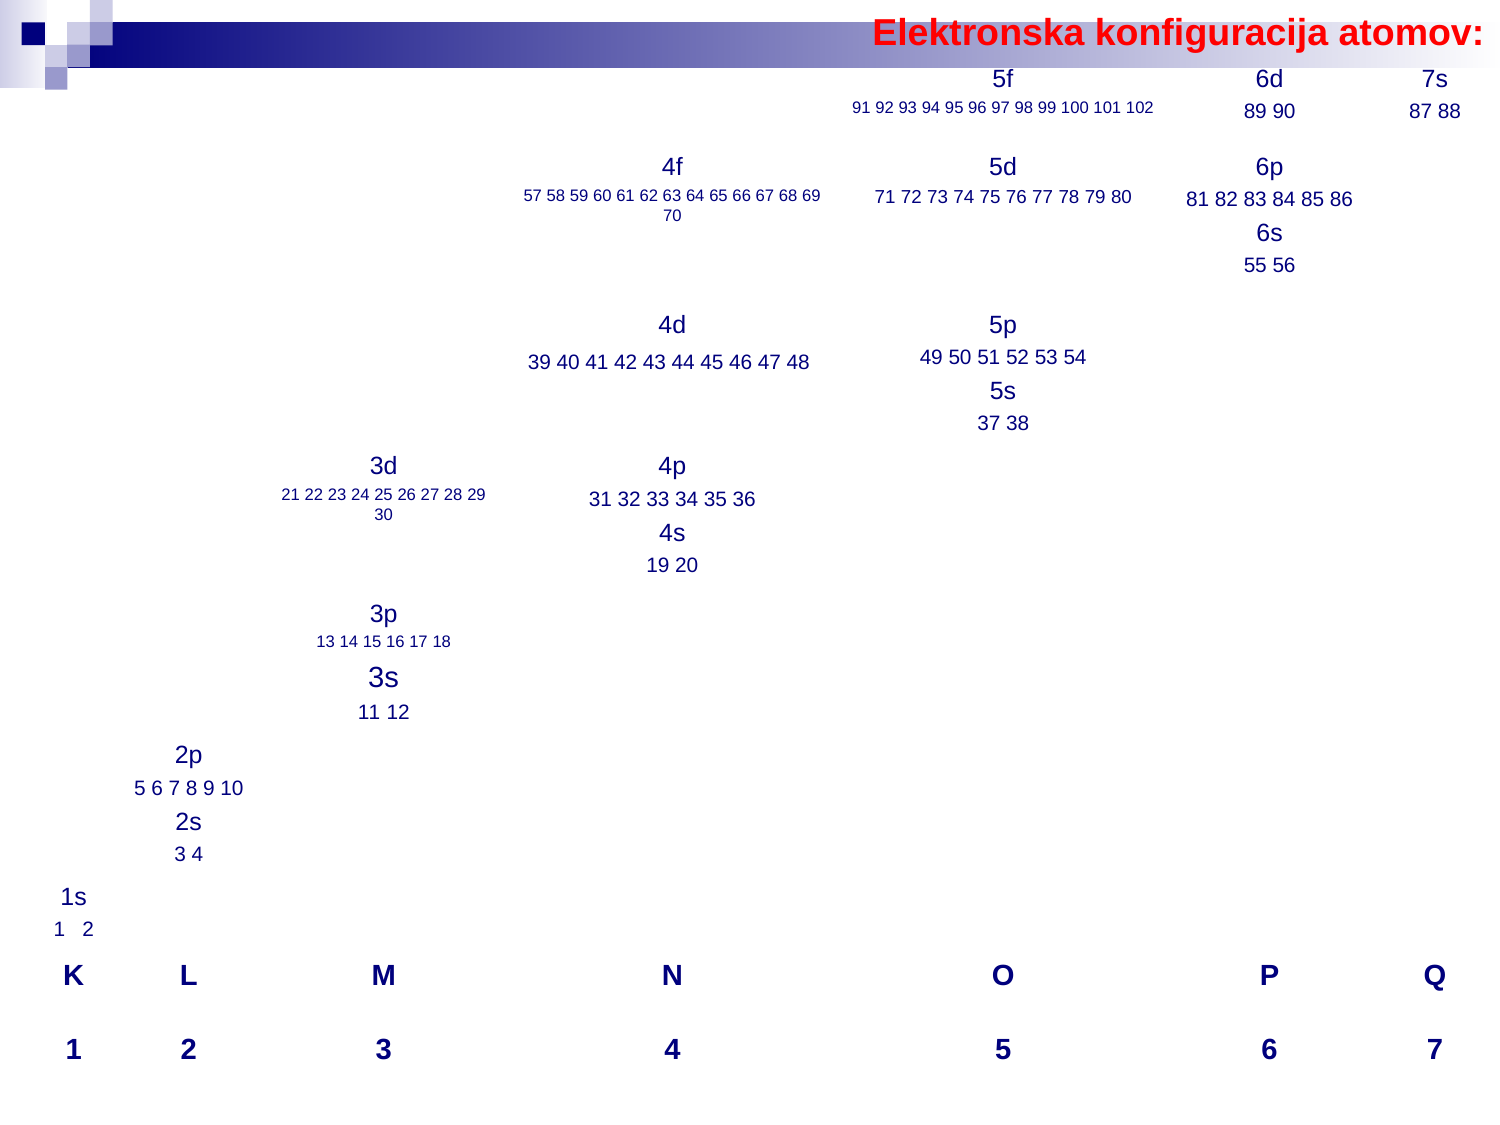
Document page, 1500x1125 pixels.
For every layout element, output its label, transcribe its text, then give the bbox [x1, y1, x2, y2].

table_cell [29, 442, 118, 589]
table_cell 3 [260, 1022, 508, 1089]
table_cell [1370, 442, 1500, 589]
table_cell 4p 31 32 33 34 35 36 4s 19 20 [508, 442, 837, 589]
table_cell [260, 301, 508, 442]
table_cell [1370, 731, 1500, 873]
table_header 7s 87 88 [1370, 55, 1500, 143]
table_cell [29, 143, 118, 301]
table_cell 4d 39 40 41 42 43 44 45 46 47 48 [508, 301, 837, 442]
table_cell [508, 589, 837, 731]
table_cell [1169, 731, 1370, 873]
table_cell 4 [508, 1022, 837, 1089]
table_cell [508, 731, 837, 873]
table_header [508, 55, 837, 143]
table_cell Q [1370, 949, 1500, 1022]
table_header [118, 55, 260, 143]
table_cell [118, 442, 260, 589]
table_cell [1169, 589, 1370, 731]
table_cell [260, 873, 508, 949]
table_cell [837, 873, 1169, 949]
table_cell 2 [118, 1022, 260, 1089]
table_cell [1169, 873, 1370, 949]
table_header [260, 55, 508, 143]
table_cell [1370, 589, 1500, 731]
table_cell [1370, 301, 1500, 442]
table_cell M [260, 949, 508, 1022]
table_cell [260, 731, 508, 873]
table_cell 6 [1169, 1022, 1370, 1089]
table_cell [1370, 143, 1500, 301]
table_cell P [1169, 949, 1370, 1022]
table_cell [118, 143, 260, 301]
table_cell 1s 1 2 [29, 873, 118, 949]
table_header 6d 89 90 [1169, 55, 1370, 143]
table_cell 5d 71 72 73 74 75 76 77 78 79 80 [837, 143, 1169, 301]
table_cell 7 [1370, 1022, 1500, 1089]
table_cell [1169, 301, 1370, 442]
table_cell [1169, 442, 1370, 589]
table_cell L [118, 949, 260, 1022]
table_cell [118, 589, 260, 731]
table_cell [29, 589, 118, 731]
table_cell [837, 442, 1169, 589]
table_cell O [837, 949, 1169, 1022]
table_cell K [29, 949, 118, 1022]
table_cell 4f 57 58 59 60 61 62 63 64 65 66 67 68 69 70 [508, 143, 837, 301]
text_box Elektronska konfiguracija atomov: [857, 0, 1500, 55]
table_cell [29, 731, 118, 873]
table_cell [260, 143, 508, 301]
table_cell [118, 873, 260, 949]
table_cell 3d 21 22 23 24 25 26 27 28 29 30 [260, 442, 508, 589]
table_cell [508, 873, 837, 949]
table_cell N [508, 949, 837, 1022]
table_cell [837, 731, 1169, 873]
table_cell [29, 301, 118, 442]
table_header 5f 91 92 93 94 95 96 97 98 99 100 101 102 [837, 55, 1169, 143]
table_header [29, 55, 118, 143]
table_cell [1370, 873, 1500, 949]
table_cell 1 [29, 1022, 118, 1089]
table_cell 5p 49 50 51 52 53 54 5s 37 38 [837, 301, 1169, 442]
table_cell 6p 81 82 83 84 85 86 6s 55 56 [1169, 143, 1370, 301]
table_cell 5 [837, 1022, 1169, 1089]
table_cell [837, 589, 1169, 731]
table_cell [118, 301, 260, 442]
table_cell 3p 13 14 15 16 17 18 3s 11 12 [260, 589, 508, 731]
table_cell 2p 5 6 7 8 9 10 2s 3 4 [118, 731, 260, 873]
